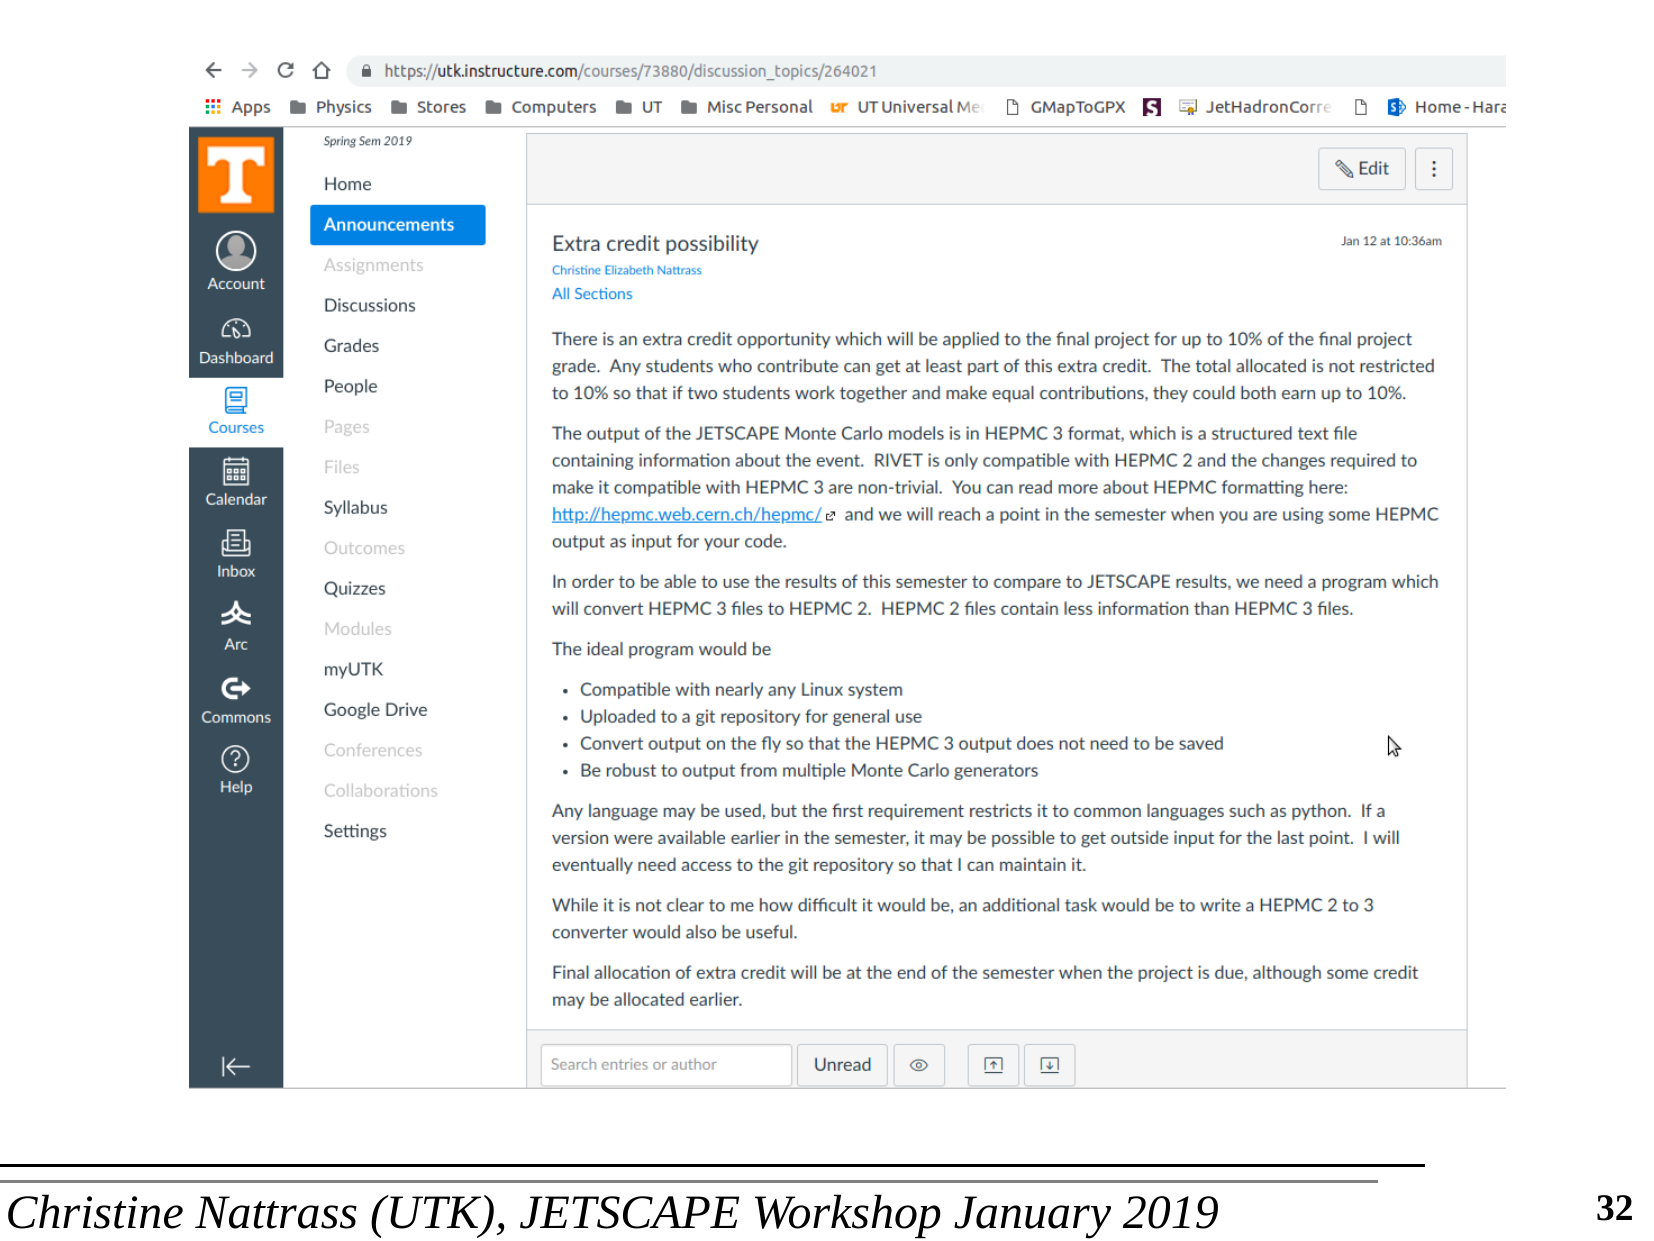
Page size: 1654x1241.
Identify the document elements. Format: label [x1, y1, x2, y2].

picture [189, 51, 1506, 1090]
